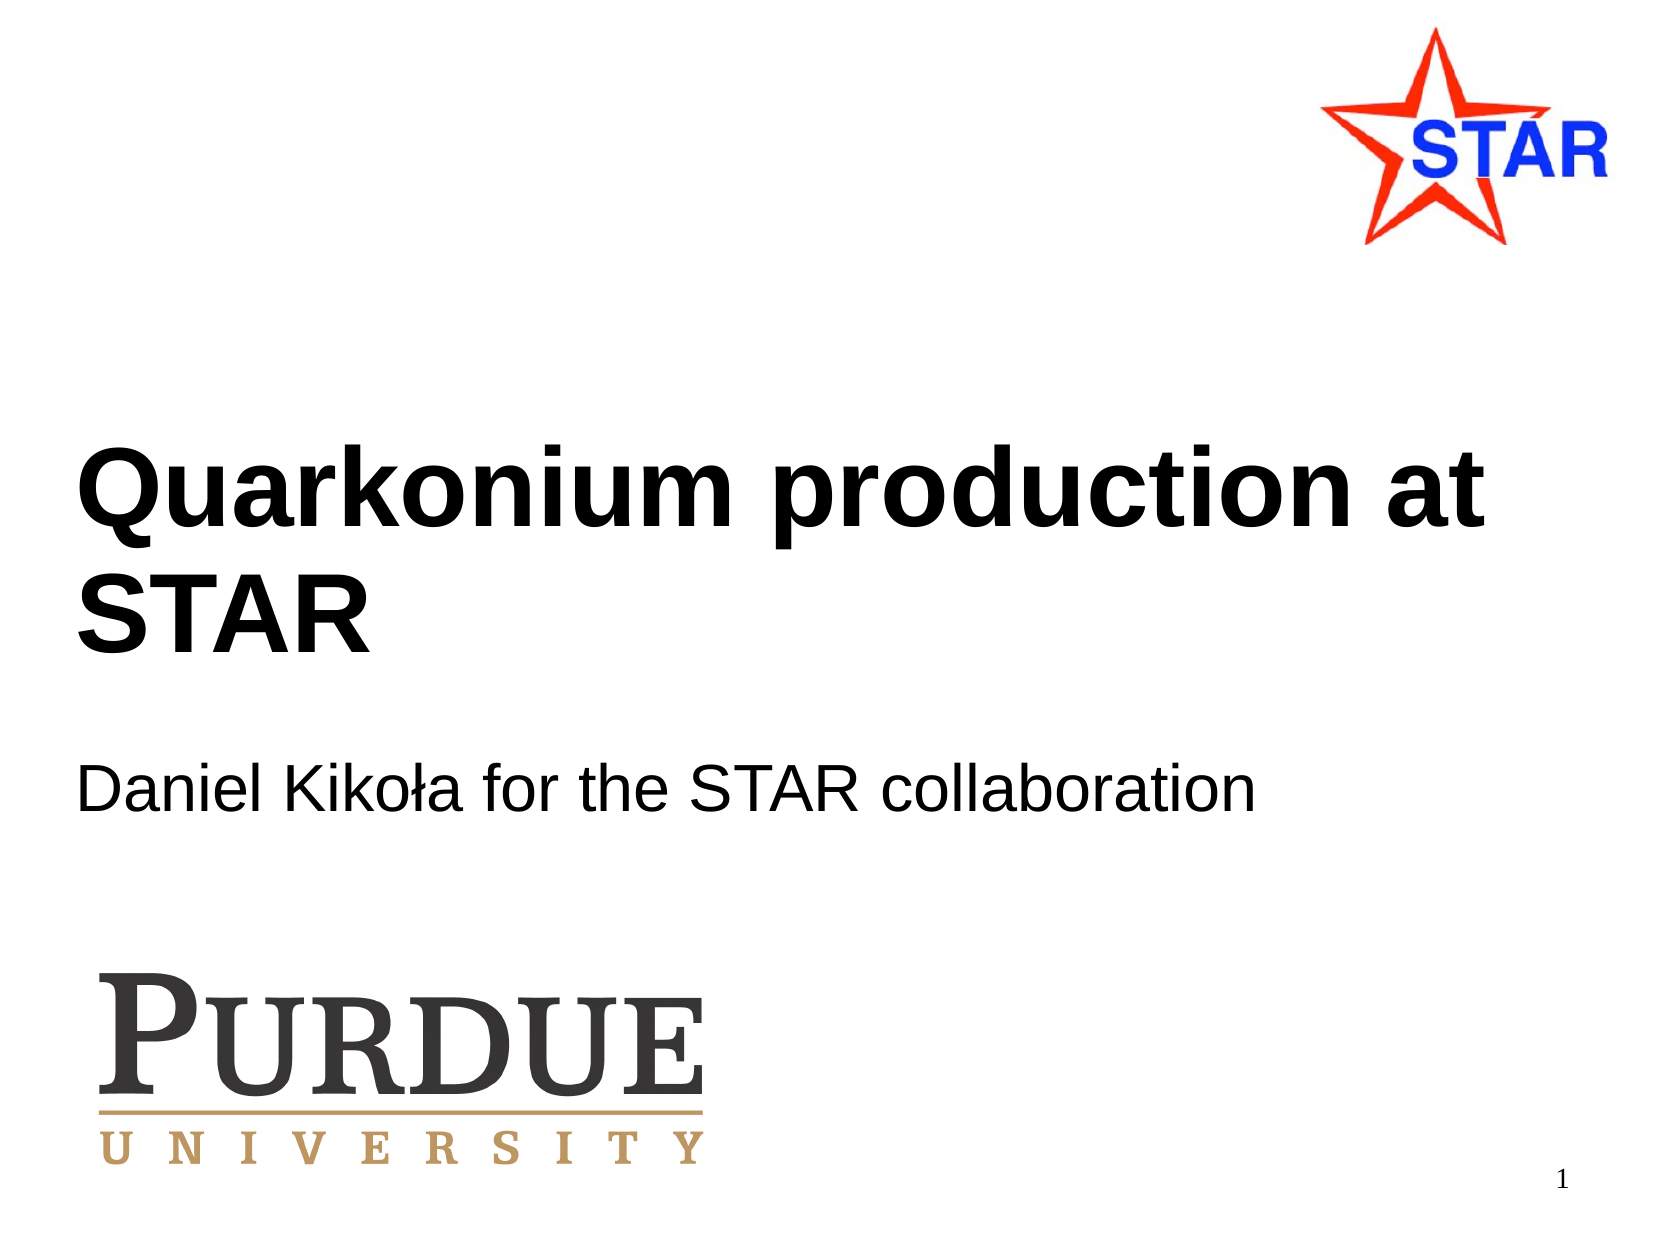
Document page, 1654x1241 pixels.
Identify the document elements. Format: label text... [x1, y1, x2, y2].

picture [63, 953, 744, 1181]
subtitle Quarkonium production at STAR Daniel Kikoła for the STAR collaboration [74, 64, 1563, 1126]
picture [1317, 19, 1624, 245]
